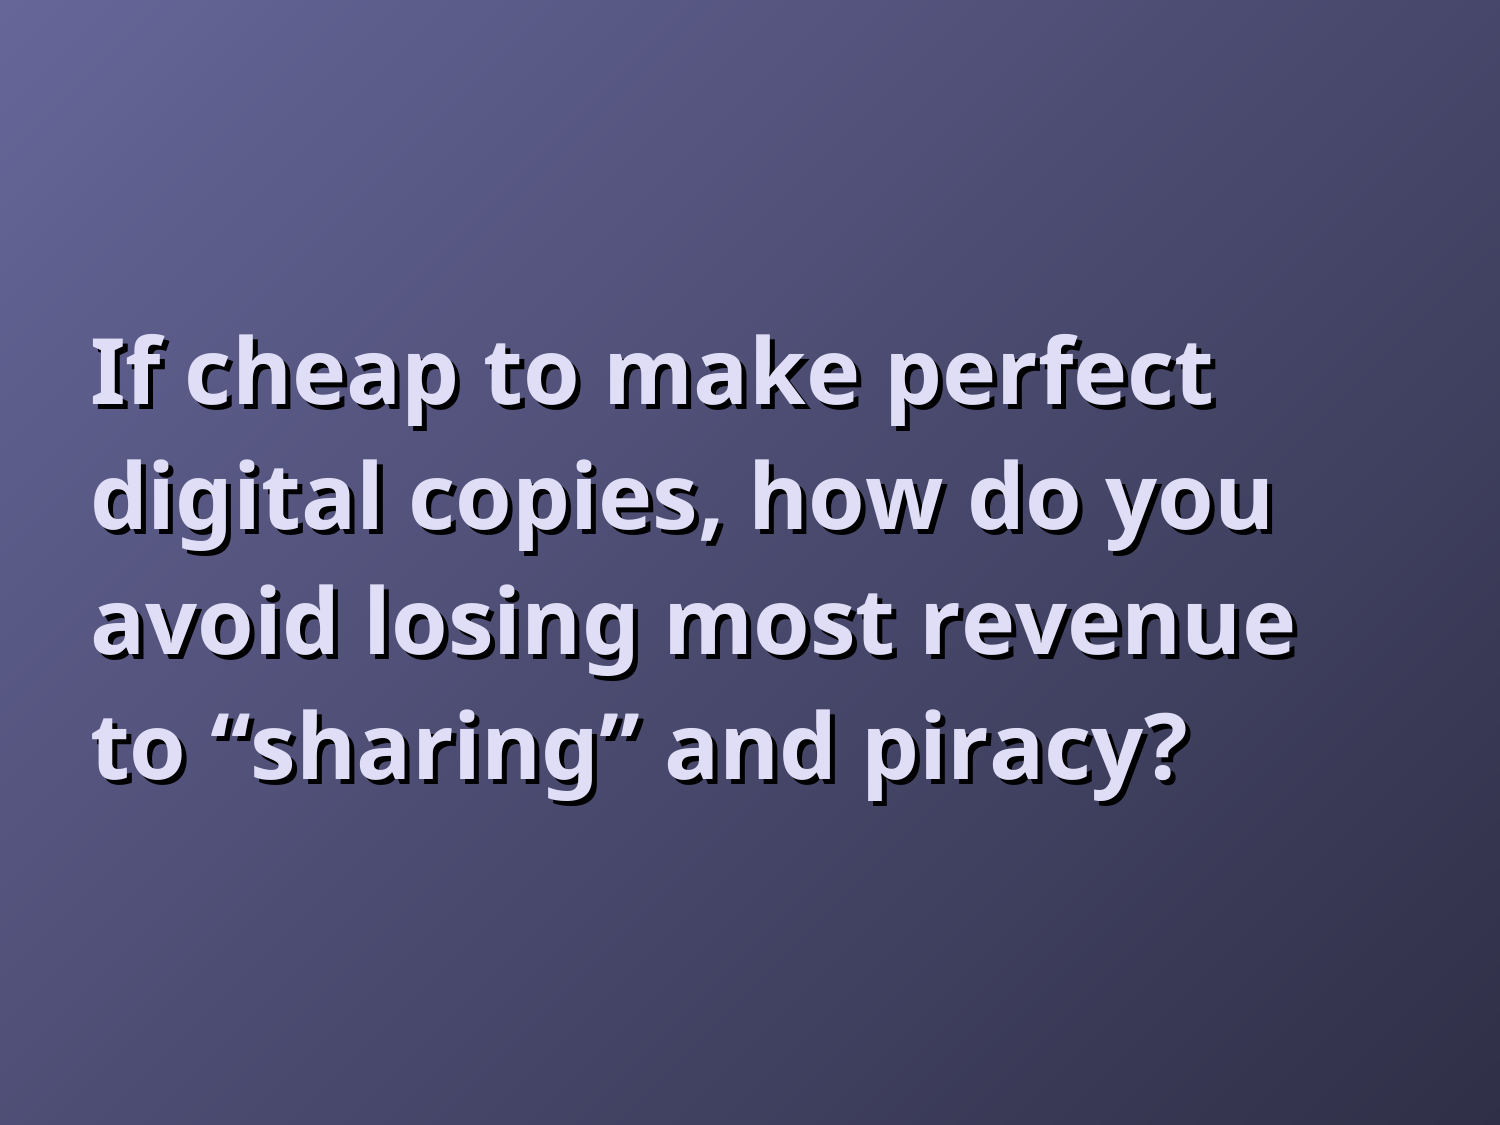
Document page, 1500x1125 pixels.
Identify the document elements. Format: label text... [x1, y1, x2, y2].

title If cheap to make perfect digital copies, how do you avoid losing most revenue to “sharing” and piracy? [75, 328, 1426, 784]
